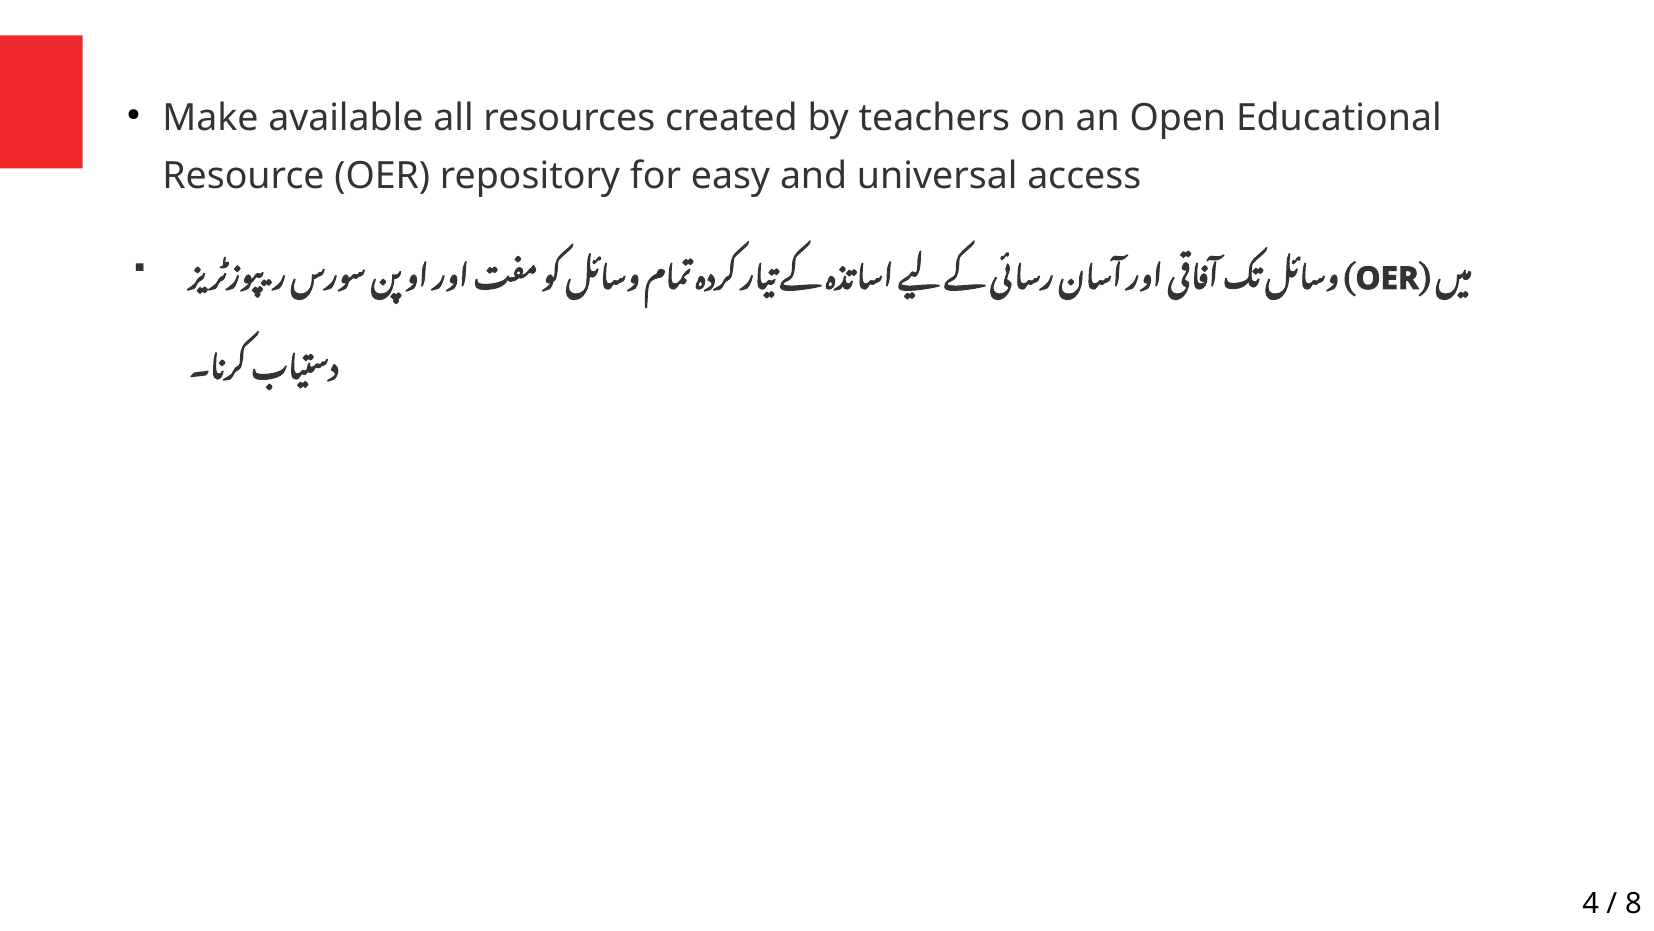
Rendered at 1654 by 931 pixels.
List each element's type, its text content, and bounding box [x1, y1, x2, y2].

list Make available all resources created by teachers on an Open Educational Resource (OER) repository for easy and universal access وسائل تک آفاقی اور آسان رسائی کے لیے اساتذہ کے تیار کردہ تمام وسائل کو مفت اور اوپن سورس ریپوزٹریز (OER) میں دستیاب کرنا۔ [118, 82, 1536, 806]
